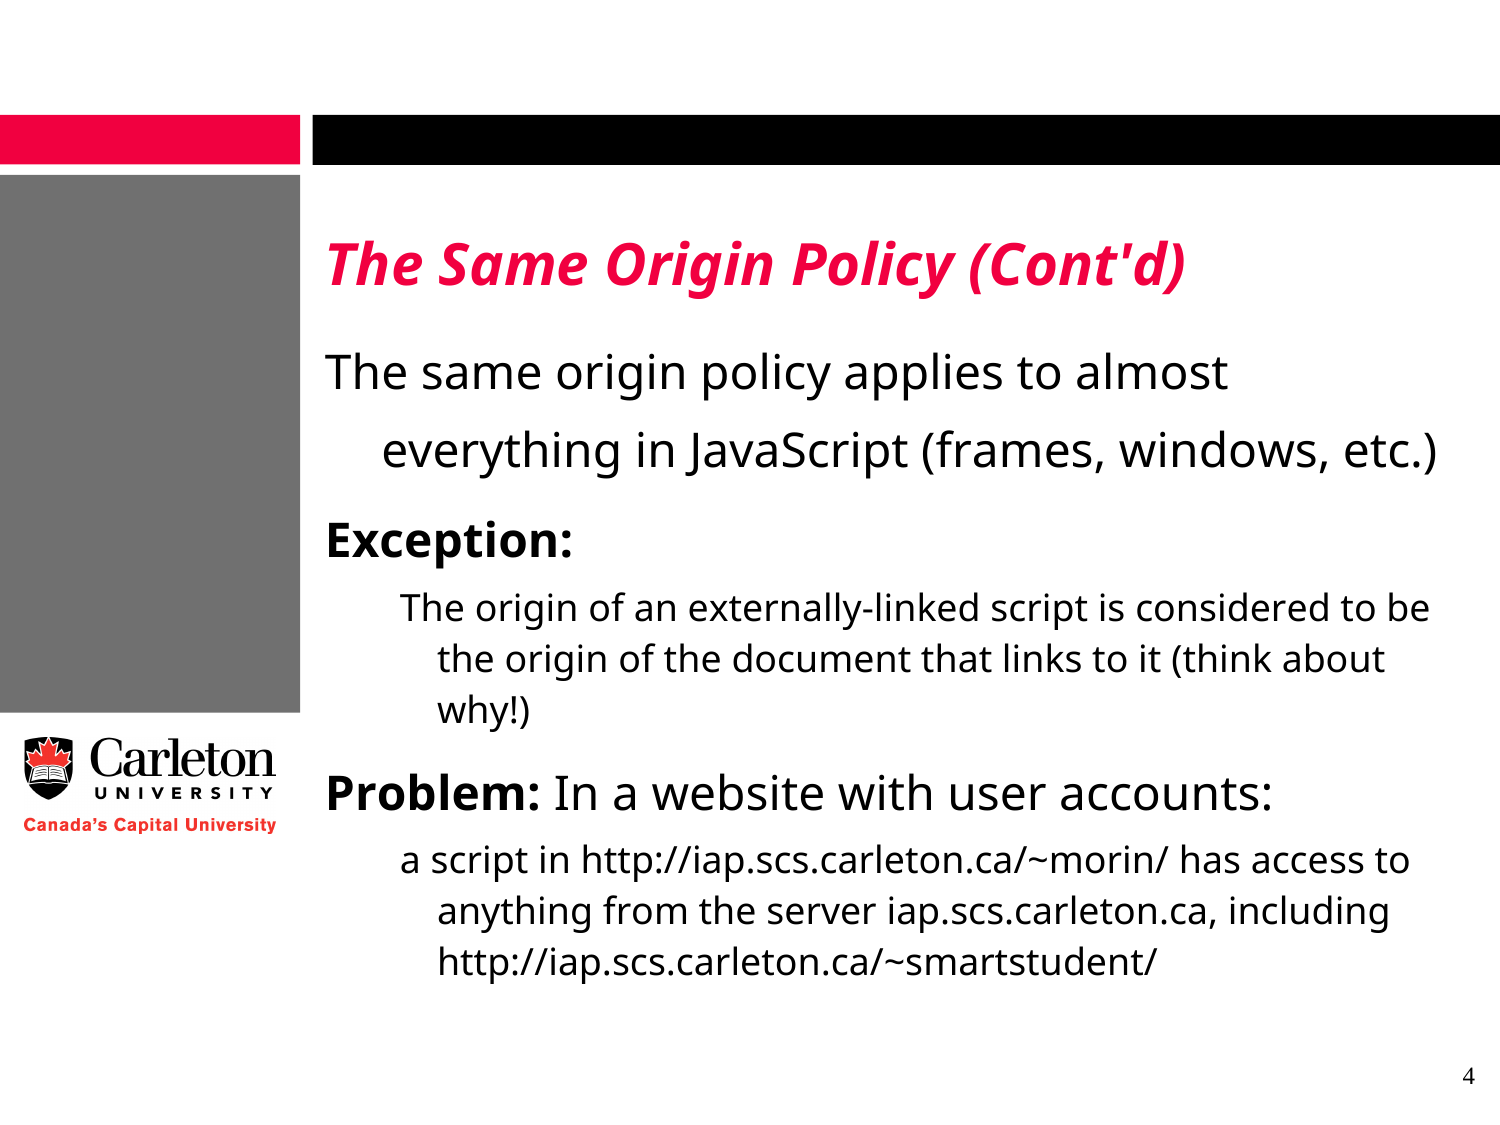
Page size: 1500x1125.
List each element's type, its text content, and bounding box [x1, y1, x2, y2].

picture [24, 737, 276, 834]
title The Same Origin Policy (Cont'd) [324, 187, 1450, 324]
list The same origin policy applies to almost everything in JavaScript (frames, windows, etc.) Exception: The origin of an externally-linked script is considered to be the origin of the document that links to it (think about why!) Problem: In a website with user accounts: a script in http://iap.scs.carleton.ca/~morin/ has access to anything from the server iap.scs.carleton.ca, including http://iap.scs.carleton.ca/~smartstudent/ [324, 324, 1450, 1051]
